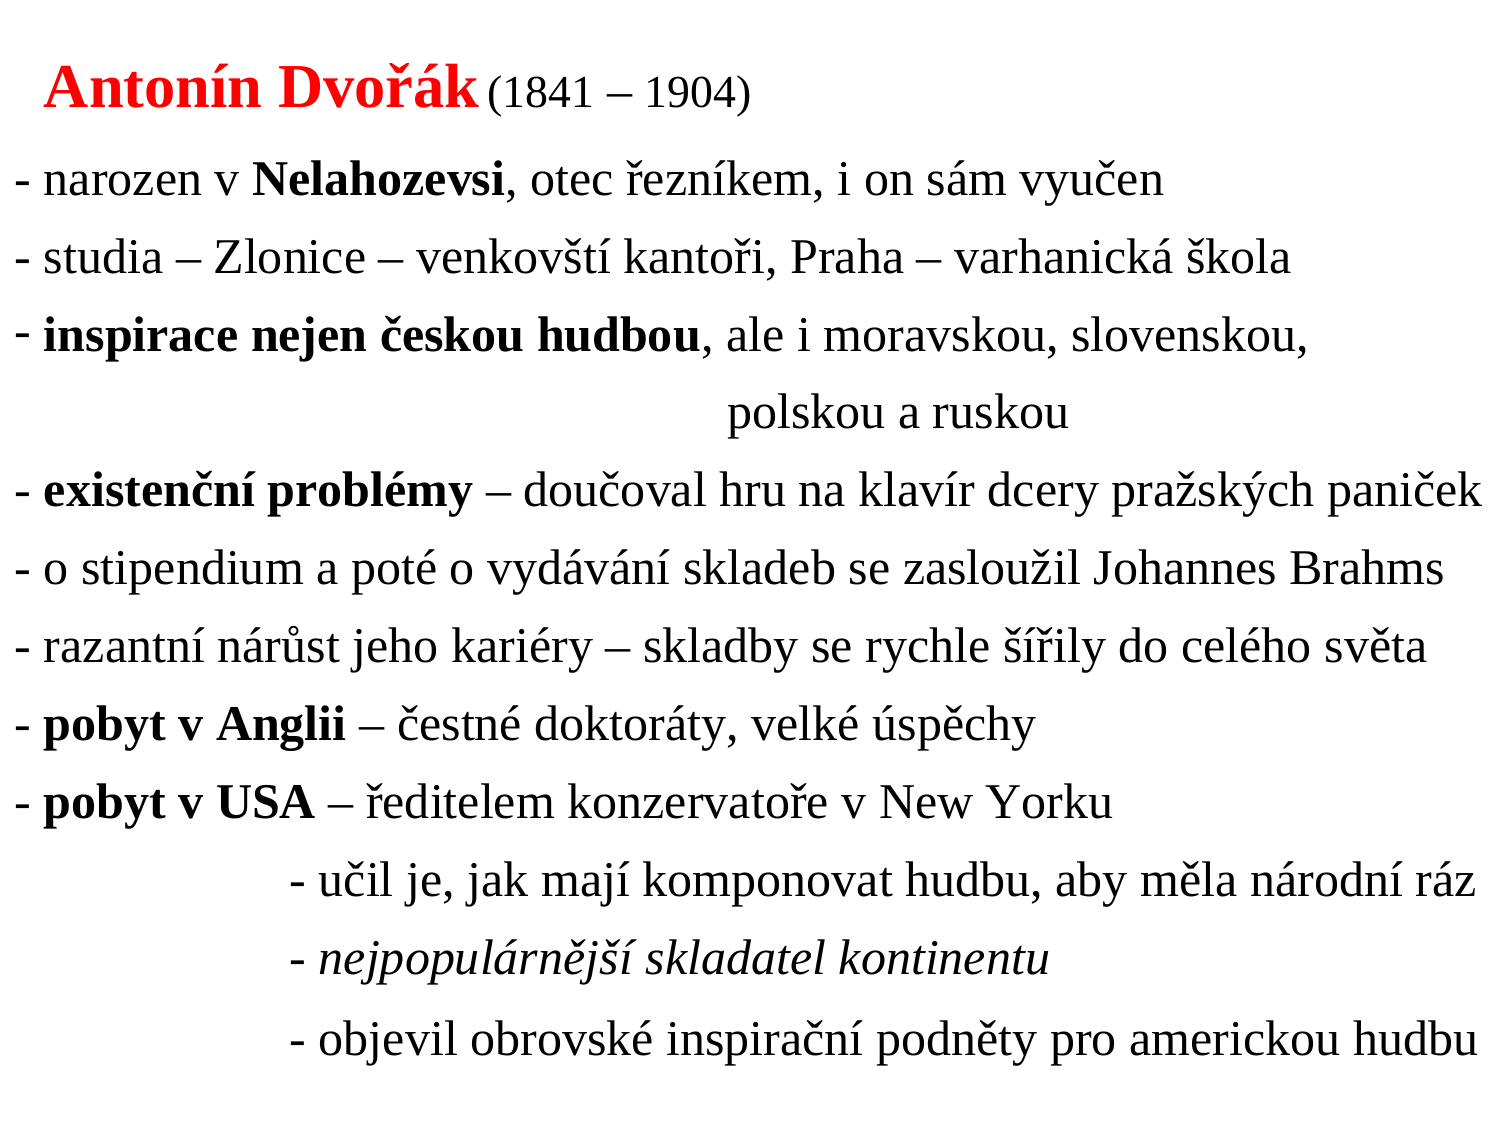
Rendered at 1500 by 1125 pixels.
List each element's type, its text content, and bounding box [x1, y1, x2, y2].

text_box Antonín Dvořák (1841 – 1904) [29, 37, 767, 128]
text_box - narozen v Nelahozevsi, otec řezníkem, i on sám vyučen - studia – Zlonice – venkovští kantoři, Praha – varhanická škola inspirace nejen českou hudbou, ale i moravskou, slovenskou, polskou a ruskou - existenční problémy – doučoval hru na klavír dcery pražských paniček - o stipendium a poté o vydávání skladeb se zasloužil Johannes Brahms - razantní nárůst jeho kariéry – skladby se rychle šířily do celého světa - pobyt v Anglii – čestné doktoráty, velké úspěchy - pobyt v USA – ředitelem konzervatoře v New Yorku - učil je, jak mají komponovat hudbu, aby měla národní ráz - nejpopulárnější skladatel kontinentu - objevil obrovské inspirační podněty pro americkou hudbu [0, 124, 1500, 1074]
